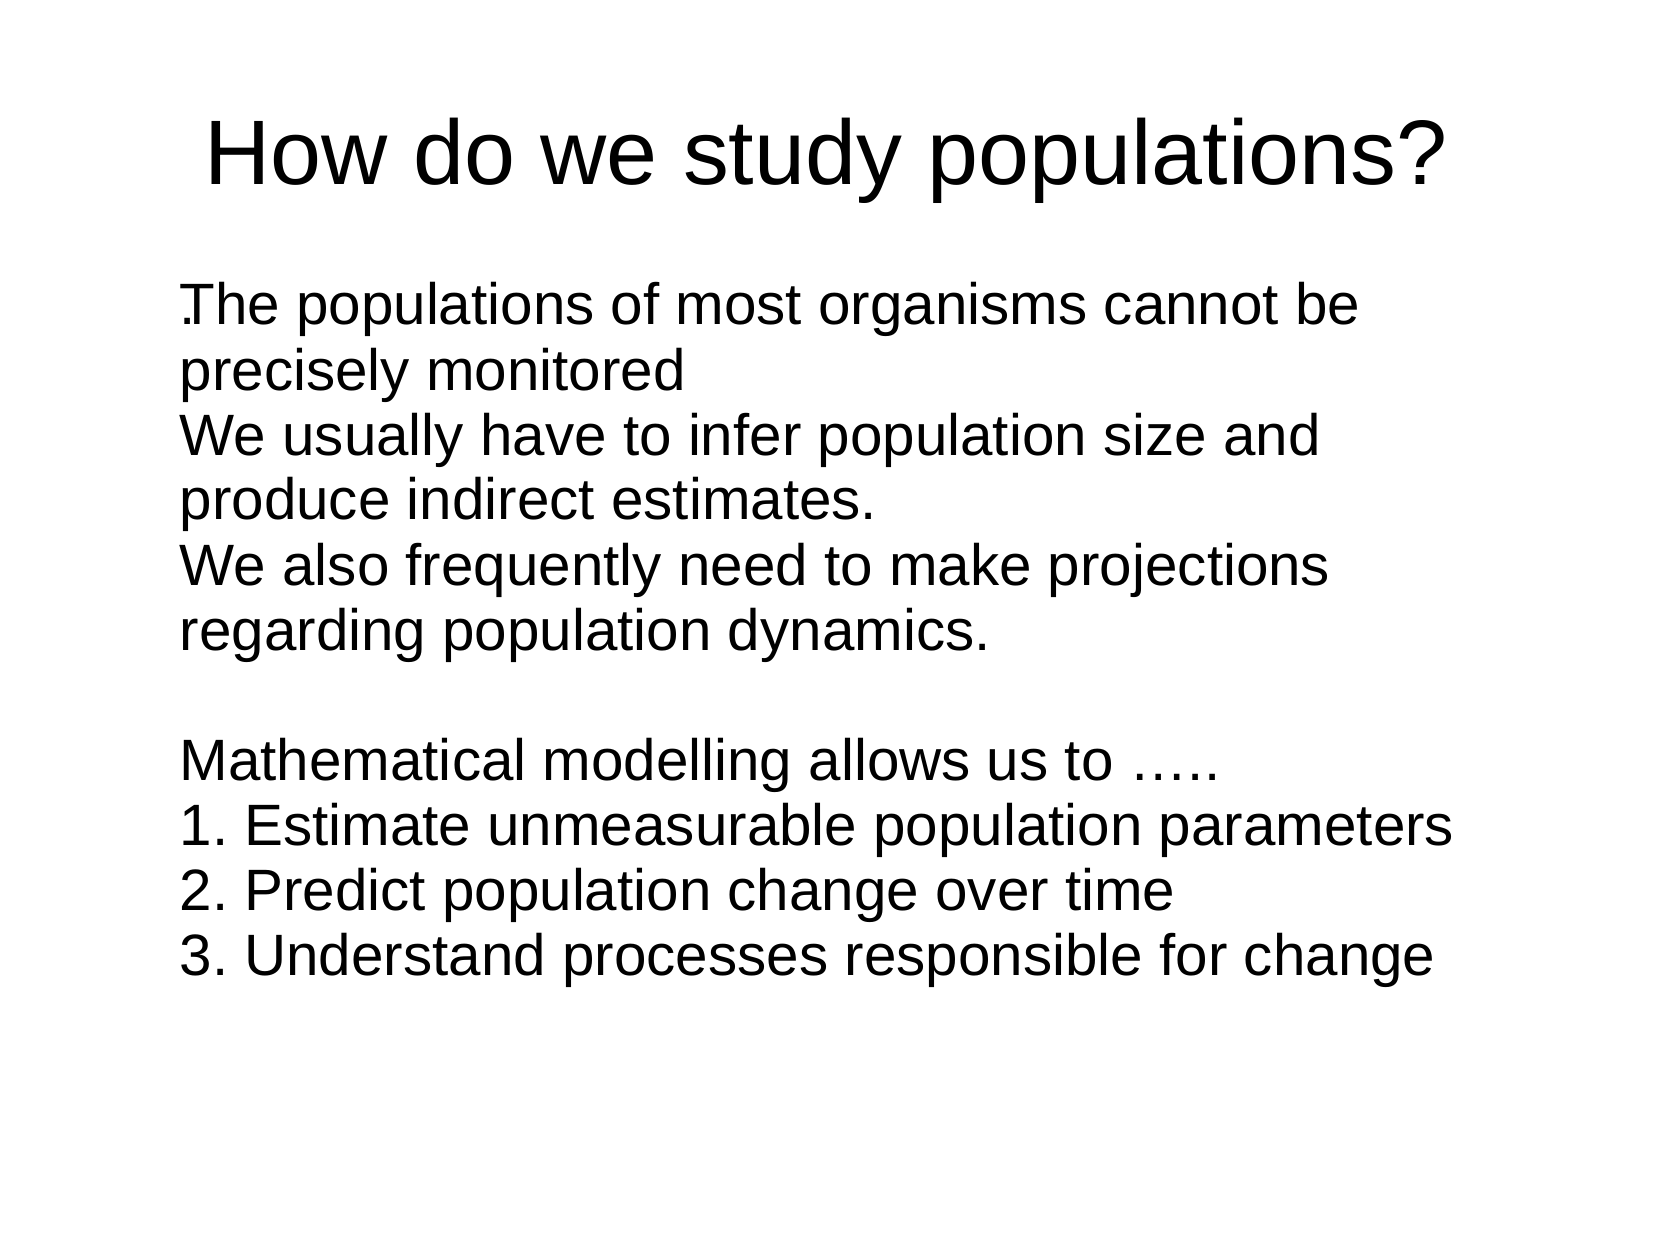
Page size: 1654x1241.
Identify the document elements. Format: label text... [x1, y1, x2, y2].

title How do we study populations? [82, 49, 1571, 257]
text_box The populations of most organisms cannot be precisely monitored We usually have to infer population size and produce indirect estimates. We also frequently need to make projections regarding population dynamics. Mathematical modelling allows us to ….. 1. Estimate unmeasurable population parameters 2. Predict population change over time 3. Understand processes responsible for change [165, 264, 1546, 1063]
